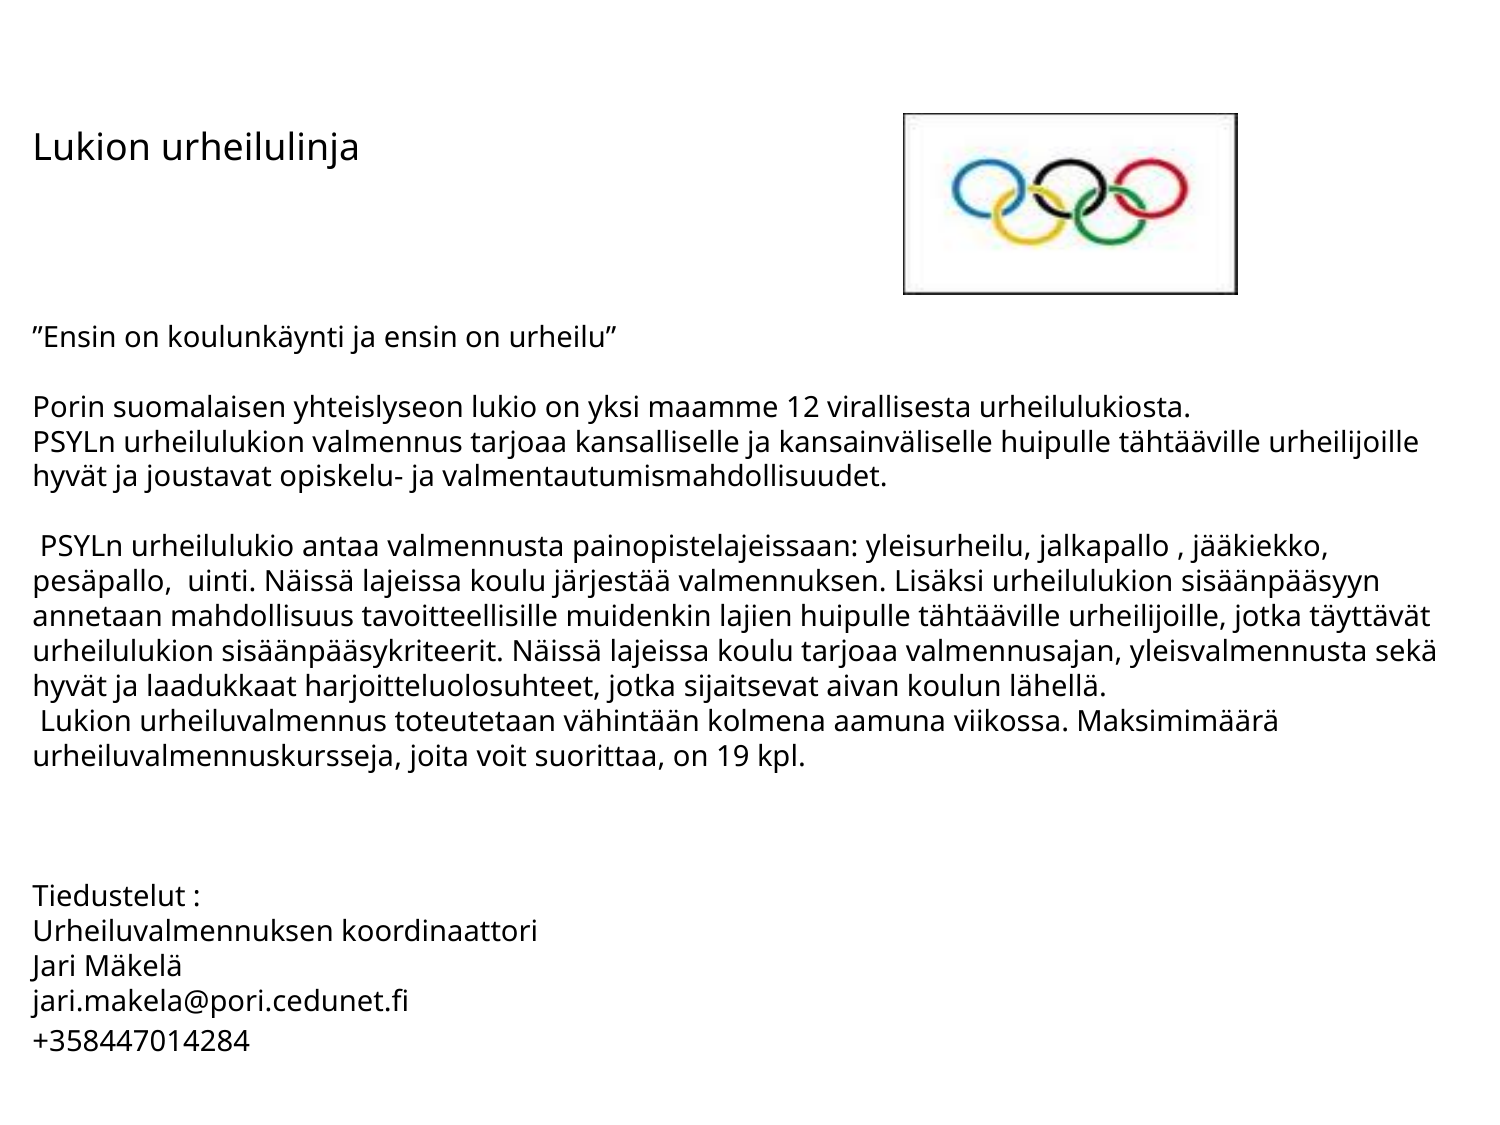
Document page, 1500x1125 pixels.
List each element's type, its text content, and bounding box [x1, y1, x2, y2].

picture [903, 113, 1238, 296]
text_box Lukion urheilulinja ”Ensin on koulunkäynti ja ensin on urheilu” Porin suomalaisen yhteislyseon lukio on yksi maamme 12 virallisesta urheilulukiosta. PSYLn urheilulukion valmennus tarjoaa kansalliselle ja kansainväliselle huipulle tähtääville urheilijoille hyvät ja joustavat opiskelu- ja valmentautumismahdollisuudet. PSYLn urheilulukio antaa valmennusta painopistelajeissaan: yleisurheilu, jalkapallo , jääkiekko, pesäpallo, uinti. Näissä lajeissa koulu järjestää valmennuksen. Lisäksi urheilulukion sisäänpääsyyn annetaan mahdollisuus tavoitteellisille muidenkin lajien huipulle tähtääville urheilijoille, jotka täyttävät urheilulukion sisäänpääsykriteerit. Näissä lajeissa koulu tarjoaa valmennusajan, yleisvalmennusta sekä hyvät ja laadukkaat harjoitteluolosuhteet, jotka sijaitsevat aivan koulun lähellä. Lukion urheiluvalmennus toteutetaan vähintään kolmena aamuna viikossa. Maksimimäärä urheiluvalmennuskursseja, joita voit suorittaa, on 19 kpl. Tiedustelut : Urheiluvalmennuksen koordinaattori Jari Mäkelä jari.makela@pori.cedunet.fi +358447014284 [17, 115, 1483, 1065]
